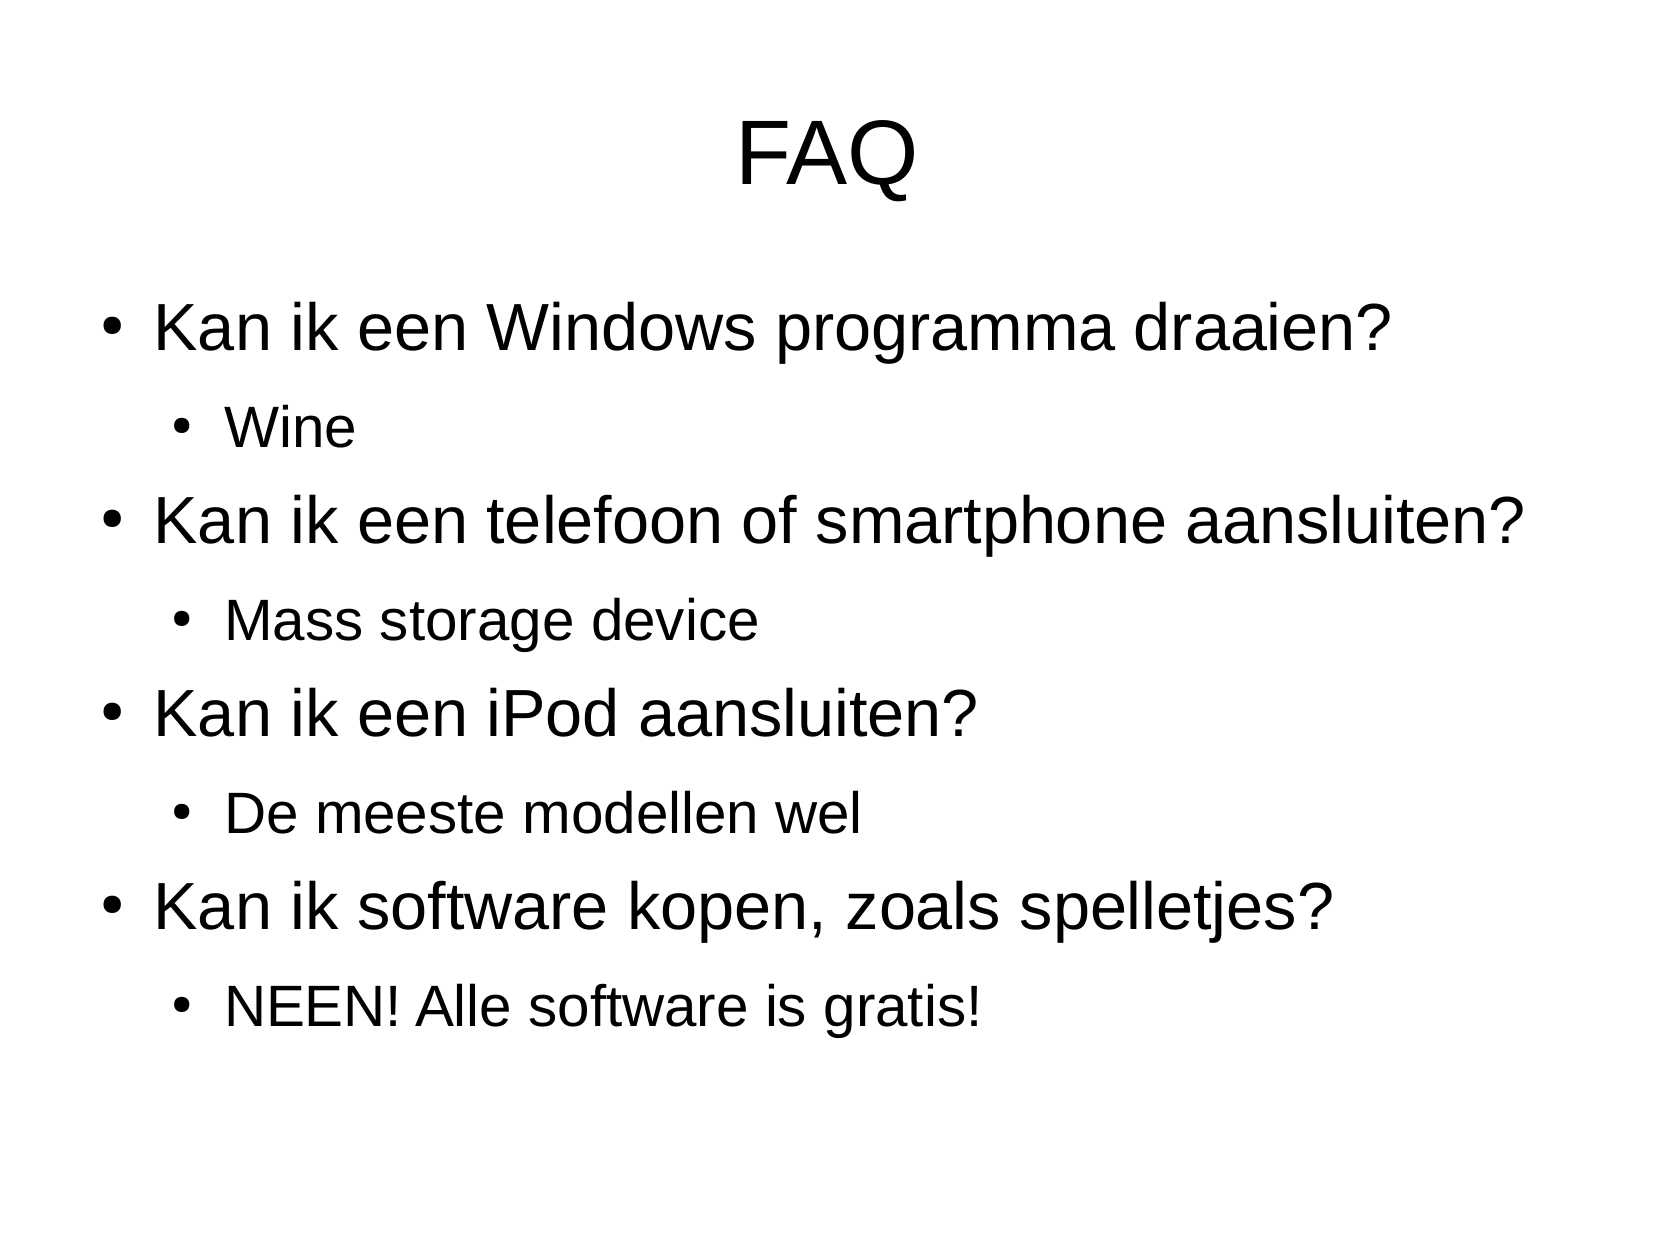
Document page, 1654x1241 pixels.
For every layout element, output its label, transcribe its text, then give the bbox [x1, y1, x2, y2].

list Kan ik een Windows programma draaien? Wine Kan ik een telefoon of smartphone aansluiten? Mass storage device Kan ik een iPod aansluiten? De meeste modellen wel Kan ik software kopen, zoals spelletjes? NEEN! Alle software is gratis! [82, 290, 1571, 1109]
title FAQ [82, 56, 1571, 250]
